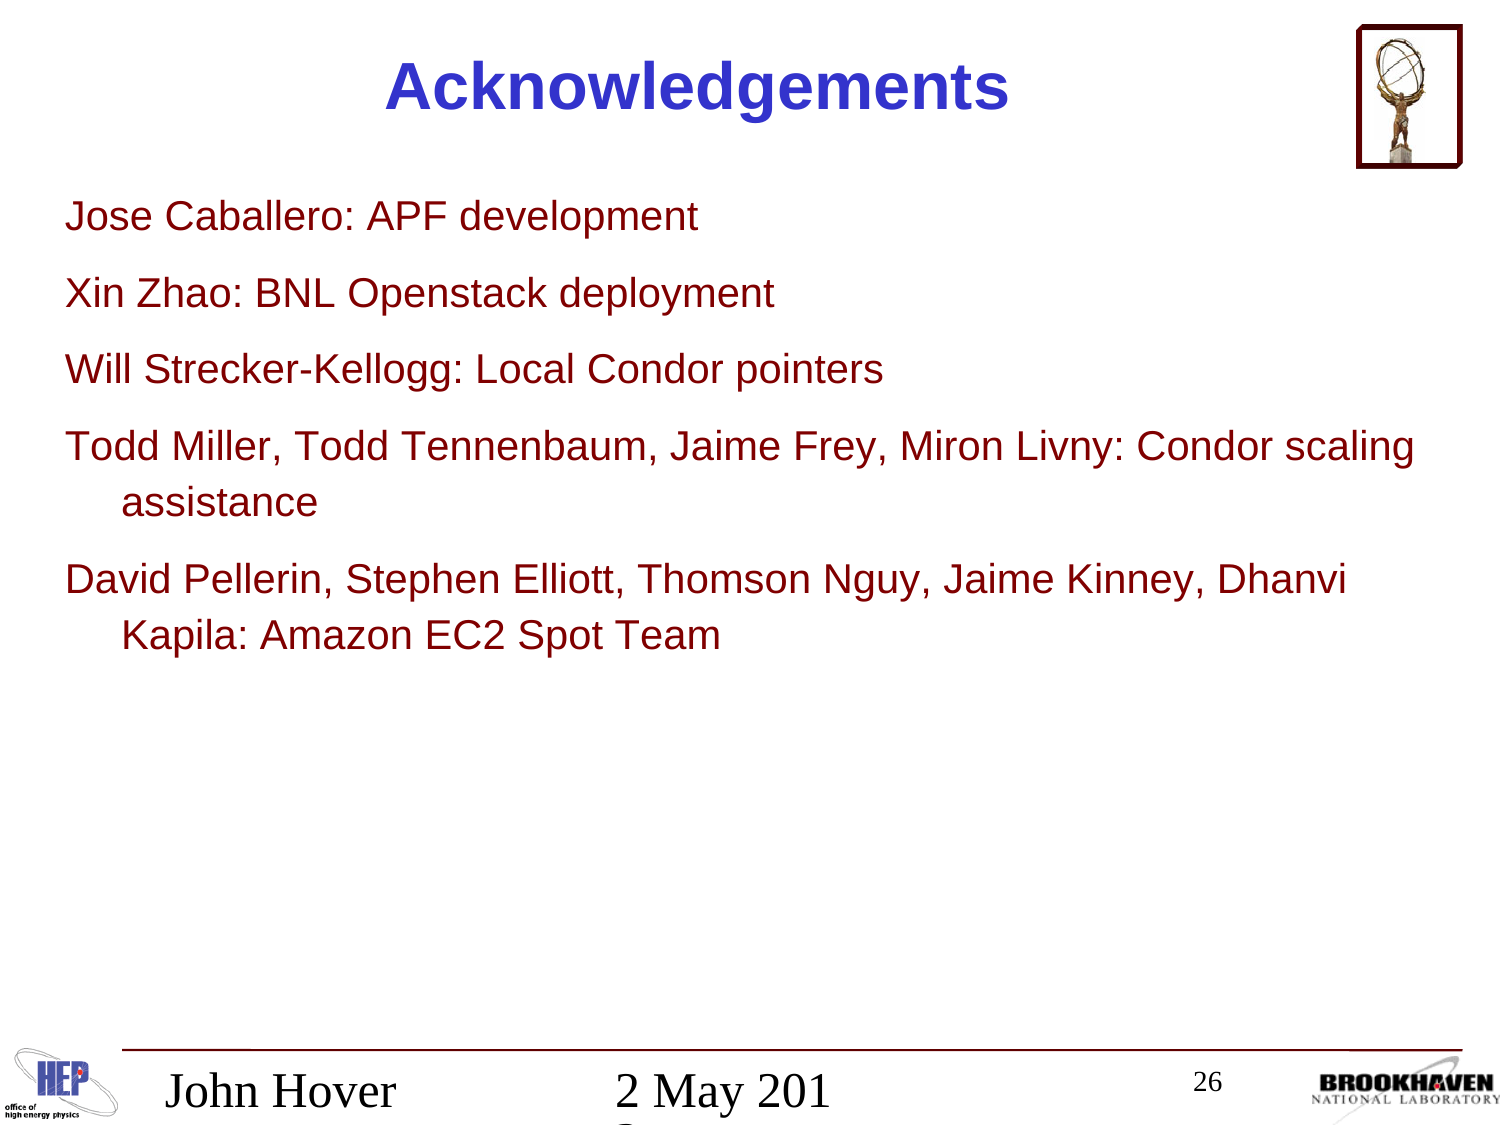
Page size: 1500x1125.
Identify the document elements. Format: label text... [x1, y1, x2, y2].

picture [0, 1043, 122, 1125]
list Jose Caballero: APF development Xin Zhao: BNL Openstack deployment Will Strecker-Kellogg: Local Condor pointers Todd Miller, Todd Tennenbaum, Jaime Frey, Miron Livny: Condor scaling assistance David Pellerin, Stephen Elliott, Thomson Nguy, Jaime Kinney, Dhanvi Kapila: Amazon EC2 Spot Team [49, 174, 1458, 828]
title Acknowledgements [50, 24, 1346, 158]
picture [1312, 1056, 1500, 1125]
picture [1374, 37, 1426, 163]
